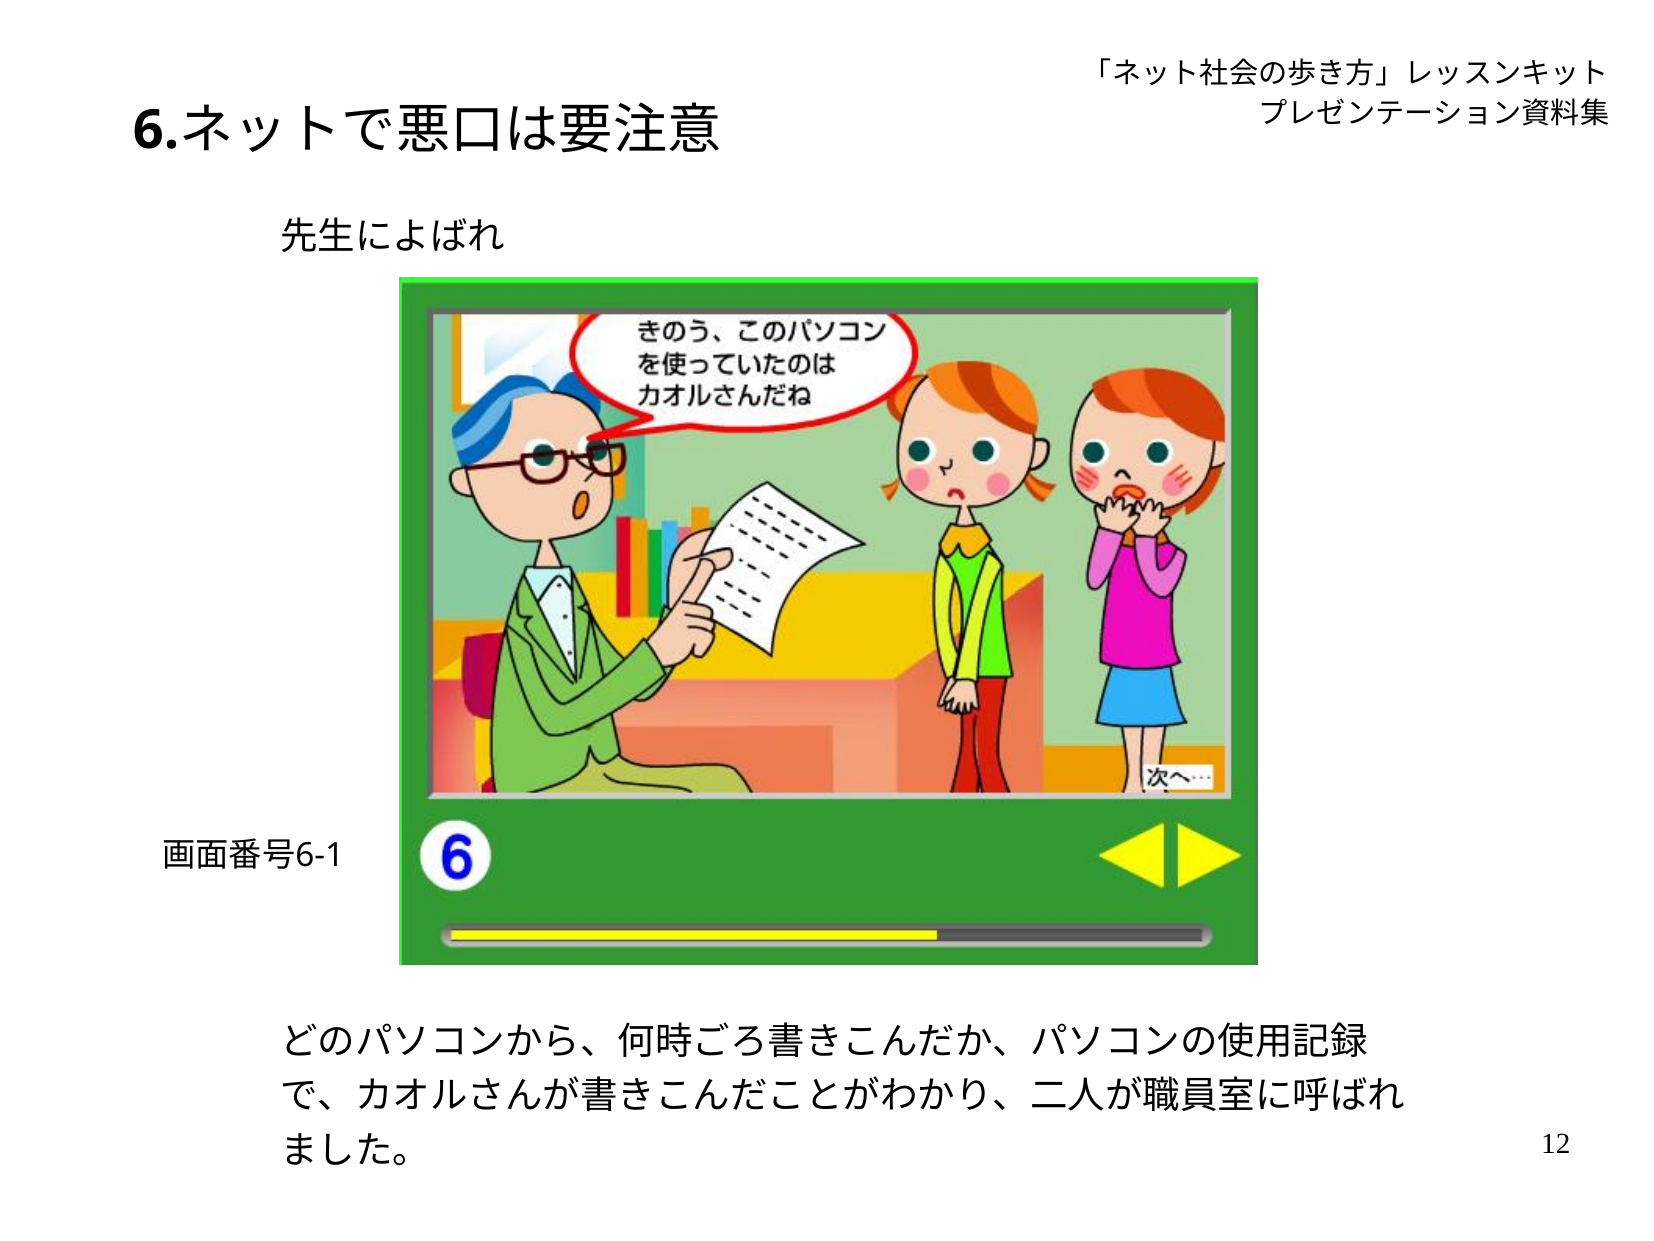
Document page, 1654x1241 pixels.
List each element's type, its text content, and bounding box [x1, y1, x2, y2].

text_box どのパソコンから、何時ごろ書きこんだか、パソコンの使用記録で、カオルさんが書きこんだことがわかり、二人が職員室に呼ばれました。 [265, 1003, 1447, 1182]
text_box 「ネット社会の歩き方」レッスンキット プレゼンテーション資料集 [1062, 44, 1625, 139]
picture [399, 277, 1258, 965]
text_box 先生によばれ [265, 206, 680, 267]
text_box 画面番号6-1 [147, 826, 384, 882]
text_box 6.ネットで悪口は要注意 [118, 88, 1093, 169]
